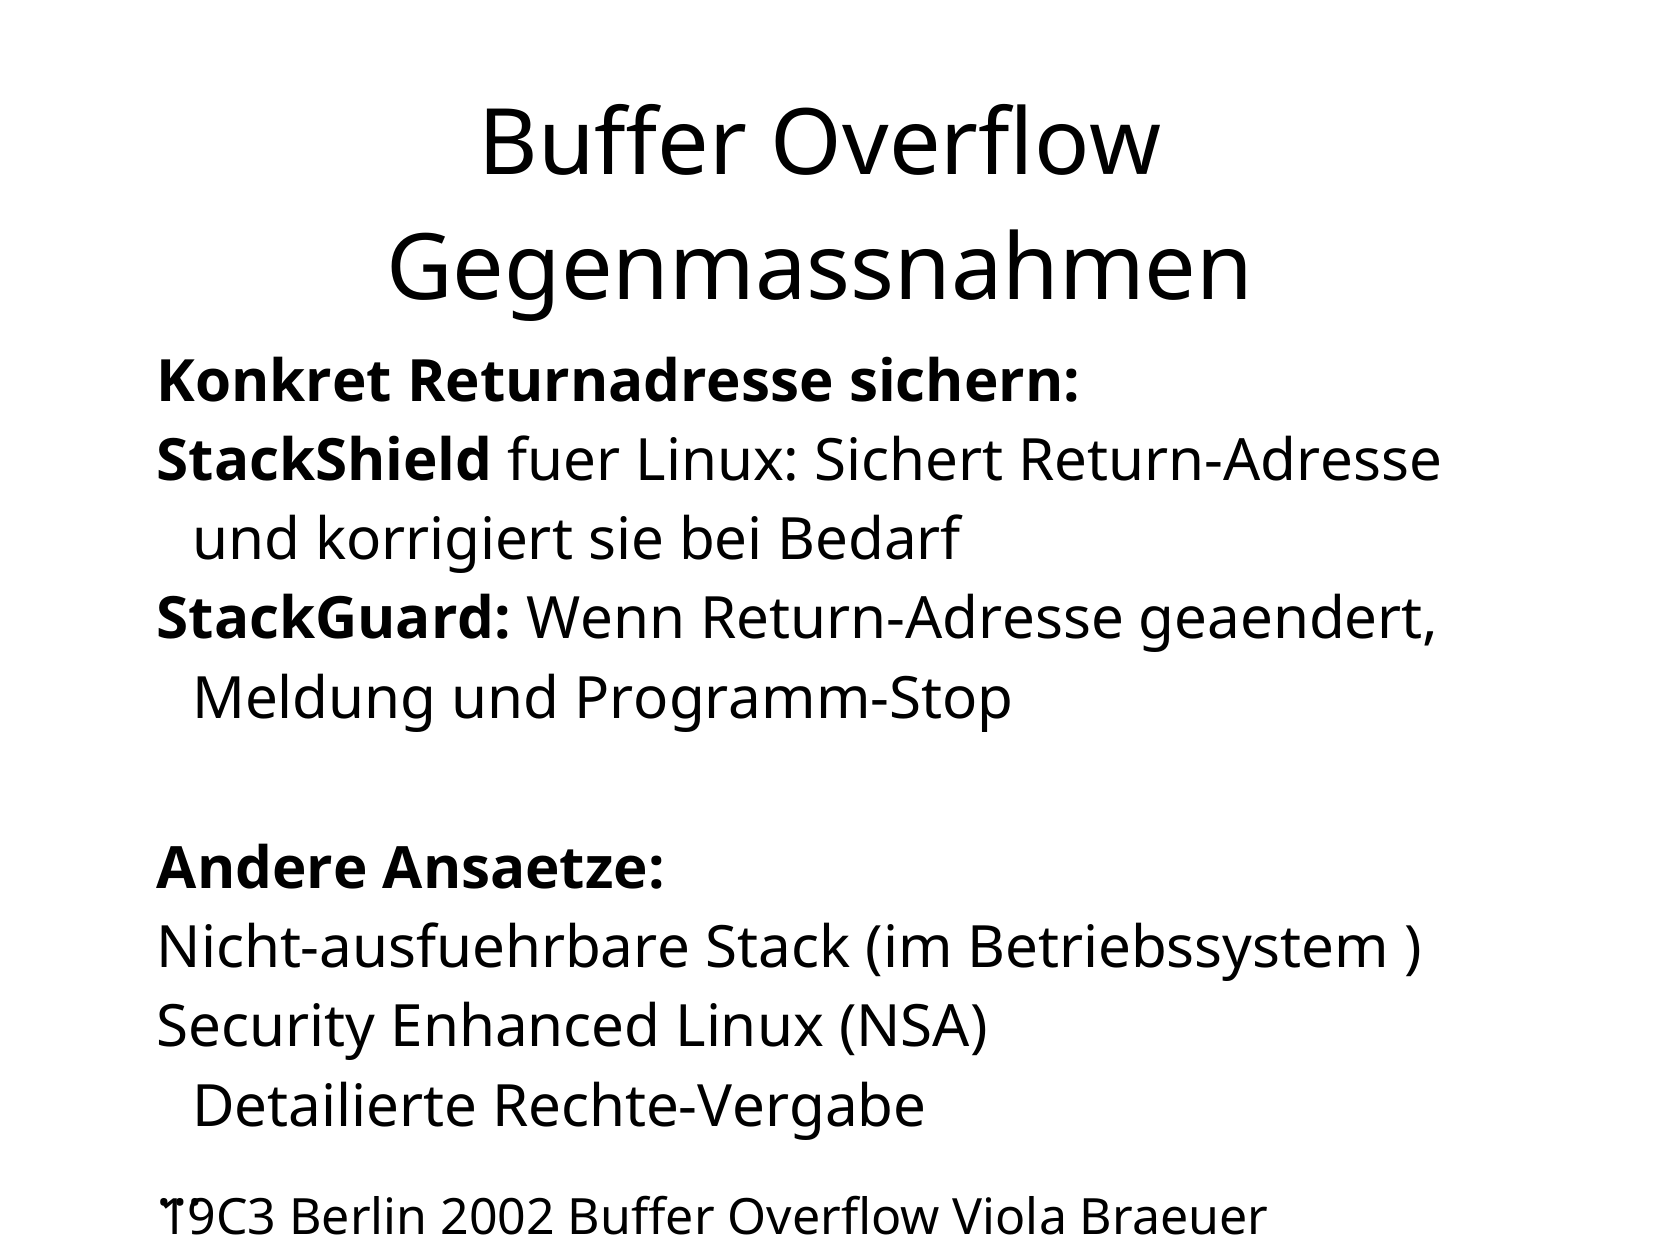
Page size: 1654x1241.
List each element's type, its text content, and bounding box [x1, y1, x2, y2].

text_box Konkret Returnadresse sichern: StackShield fuer Linux: Sichert Return-Adresse und korrigiert sie bei Bedarf StackGuard: Wenn Return-Adresse geaendert, Meldung und Programm-Stop Andere Ansaetze: Nicht-ausfuehrbare Stack (im Betriebssystem ) Security Enhanced Linux (NSA) Detailierte Rechte-Vergabe ... [121, 248, 1534, 1223]
text_box 19C3 Berlin 2002 Buffer Overflow Viola Braeuer [159, 1112, 1269, 1241]
text_box Buffer Overflow Gegenmassnahmen [114, 0, 1527, 327]
